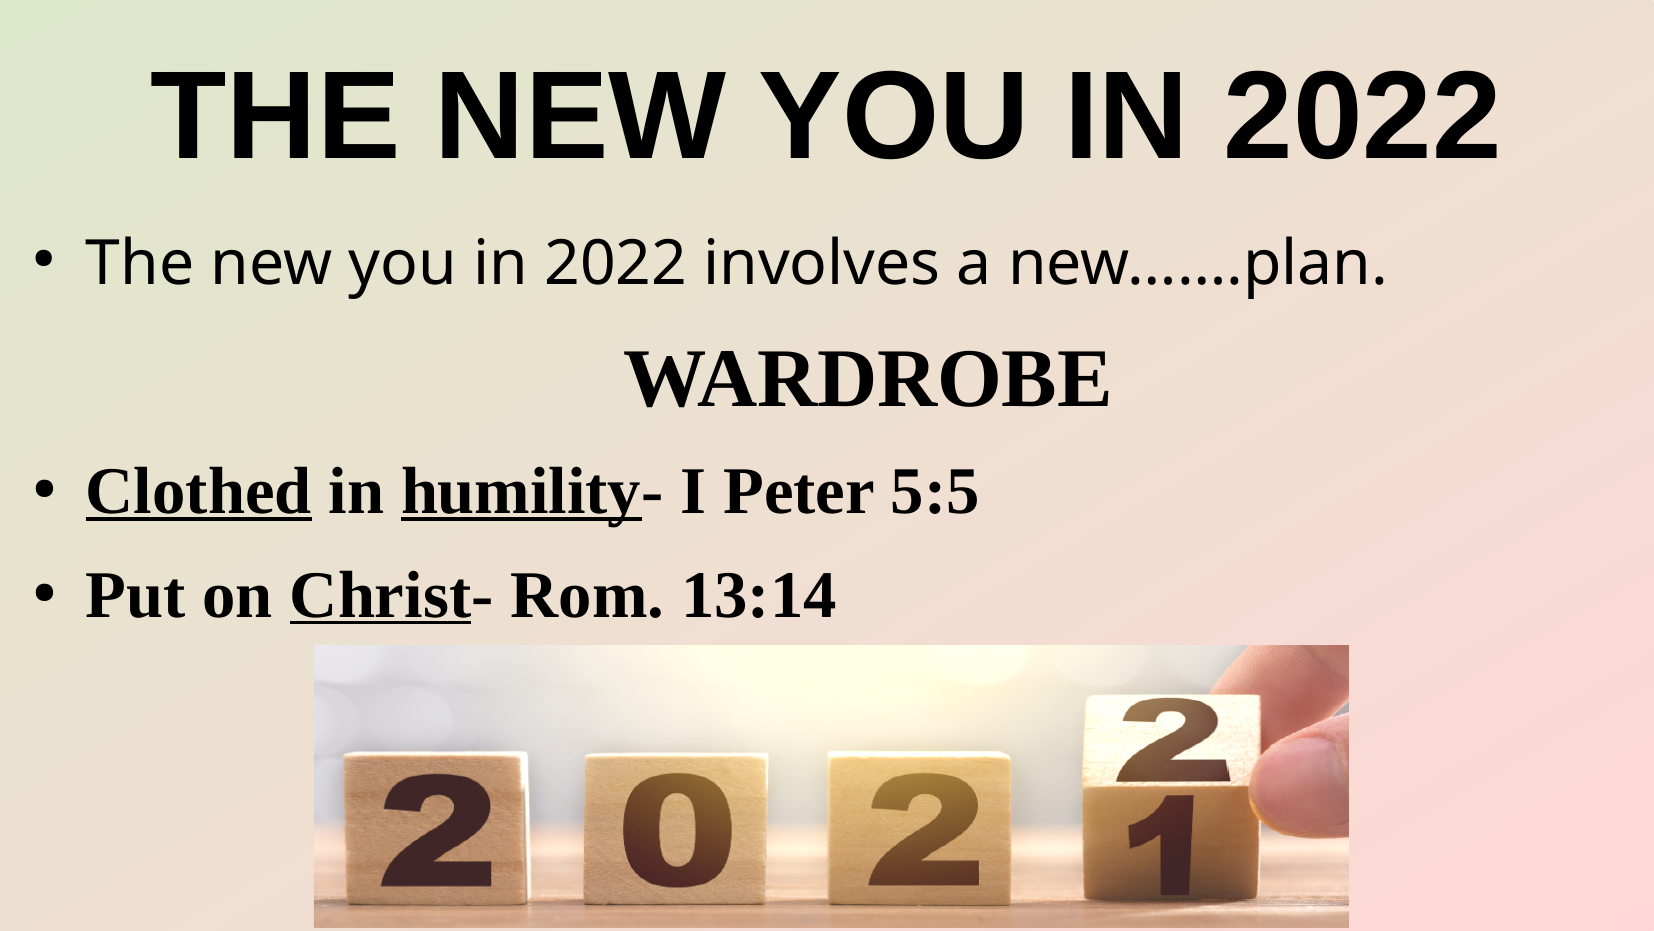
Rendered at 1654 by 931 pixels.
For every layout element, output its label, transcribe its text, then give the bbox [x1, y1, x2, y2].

picture [313, 758, 1349, 928]
title THE NEW YOU IN 2022 [82, 37, 1571, 193]
list The new you in 2022 involves a new…….plan. WARDROBE Clothed in humility- I Peter 5:5 Put on Christ- Rom. 13:14 [15, 217, 1651, 758]
